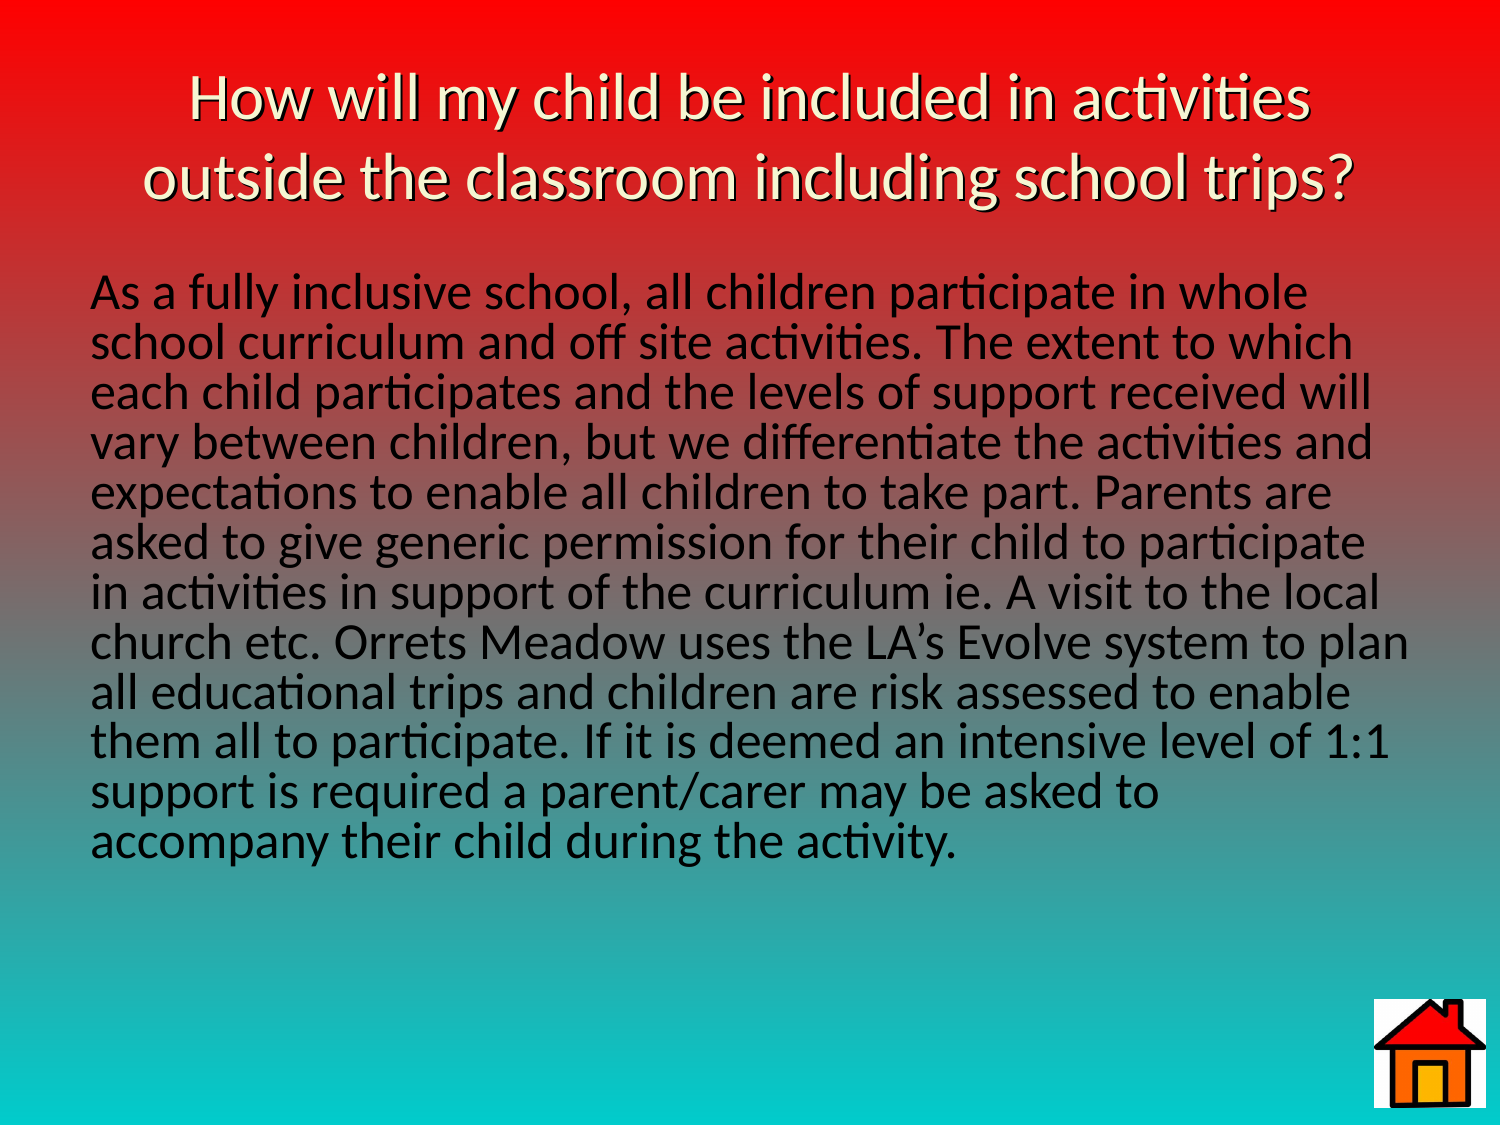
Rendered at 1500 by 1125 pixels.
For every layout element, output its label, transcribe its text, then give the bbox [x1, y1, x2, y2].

title How will my child be included in activities outside the classroom including school trips? [75, 45, 1426, 233]
picture [1374, 999, 1486, 1108]
list As a fully inclusive school, all children participate in whole school curriculum and off site activities. The extent to which each child participates and the levels of support received will vary between children, but we differentiate the activities and expectations to enable all children to take part. Parents are asked to give generic permission for their child to participate in activities in support of the curriculum ie. A visit to the local church etc. Orrets Meadow uses the LA’s Evolve system to plan all educational trips and children are risk assessed to enable them all to participate. If it is deemed an intensive level of 1:1 support is required a parent/carer may be asked to accompany their child during the activity. [75, 262, 1426, 1005]
